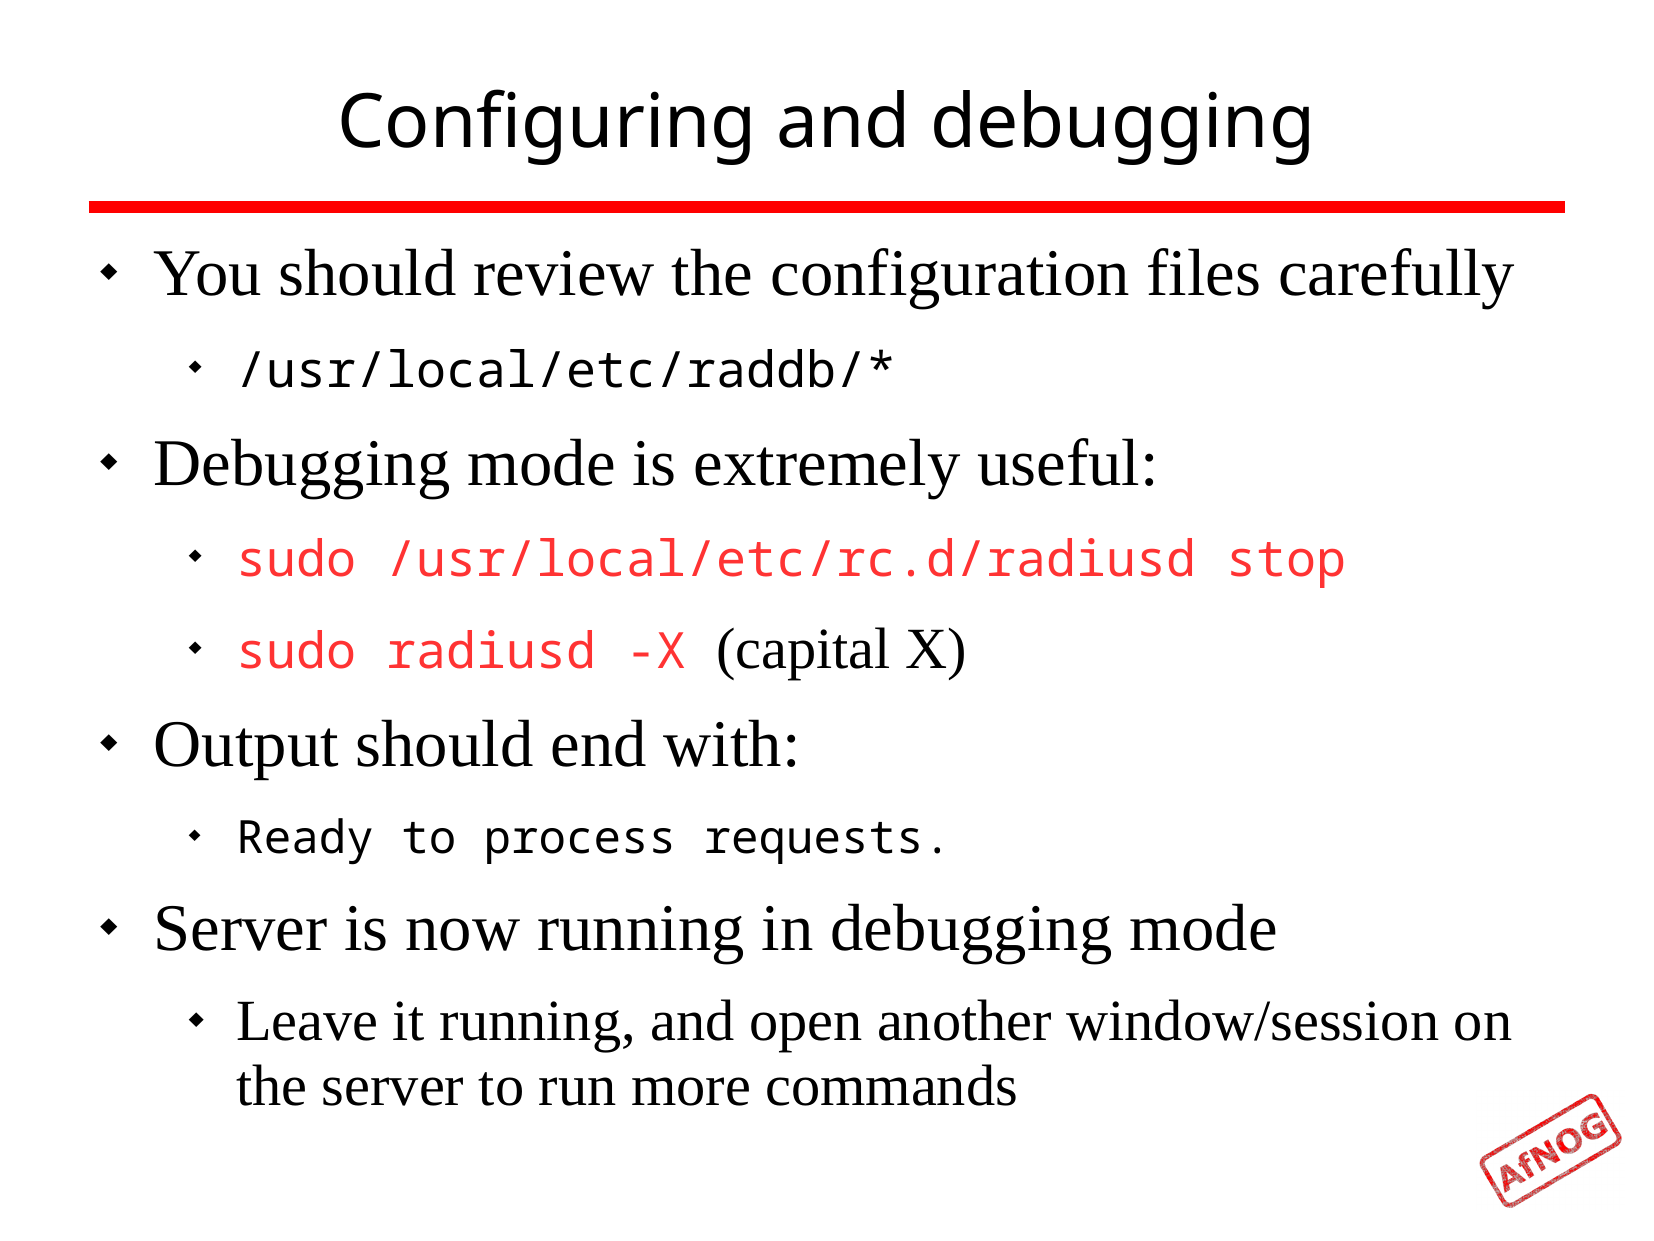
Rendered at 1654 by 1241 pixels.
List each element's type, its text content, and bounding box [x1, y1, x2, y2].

list You should review the configuration files carefully /usr/local/etc/raddb/* Debugging mode is extremely useful: sudo /usr/local/etc/rc.d/radiusd stop sudo radiusd -X (capital X) Output should end with: Ready to process requests. Server is now running in debugging mode Leave it running, and open another window/session on the server to run more commands [82, 236, 1571, 1123]
picture [1476, 1090, 1625, 1211]
title Configuring and debugging [82, 29, 1571, 207]
